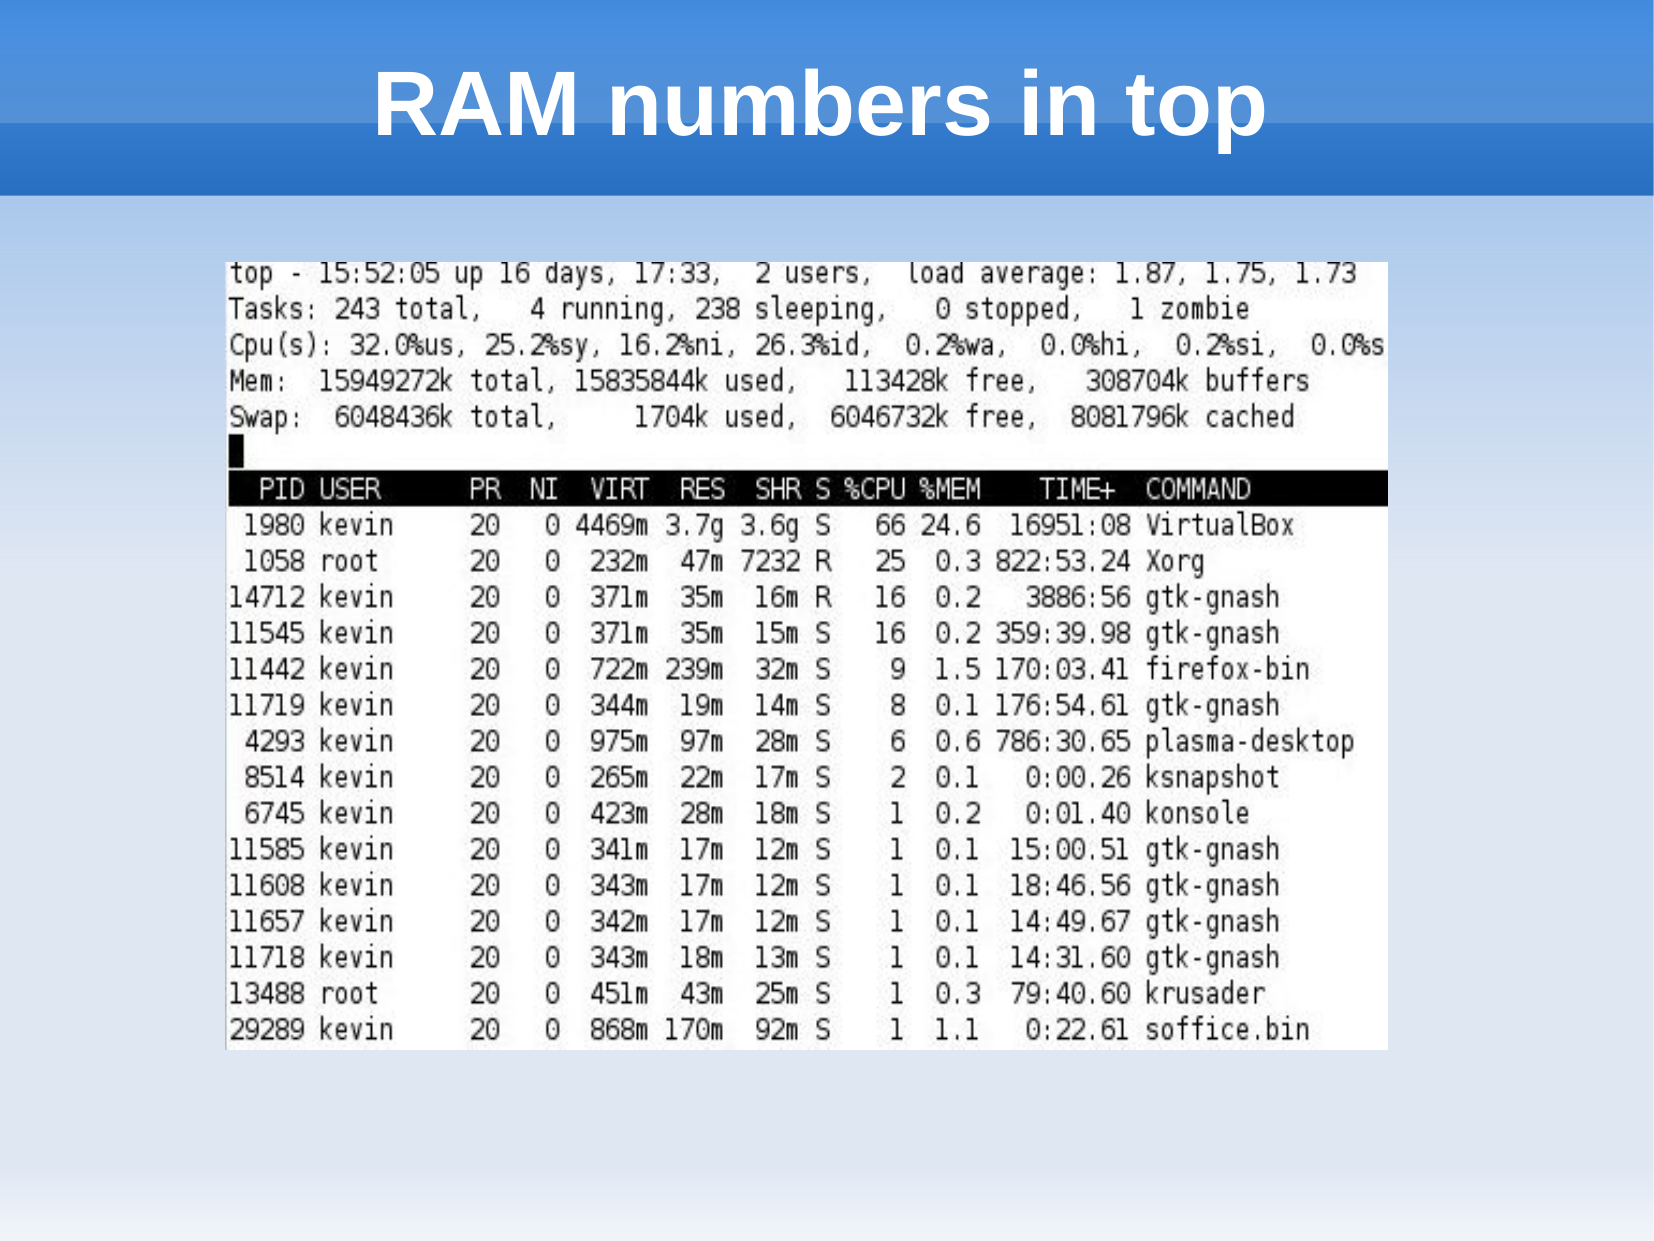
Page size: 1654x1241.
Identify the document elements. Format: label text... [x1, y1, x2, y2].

picture [0, 0, 1654, 1241]
title RAM numbers in top [76, 0, 1565, 208]
